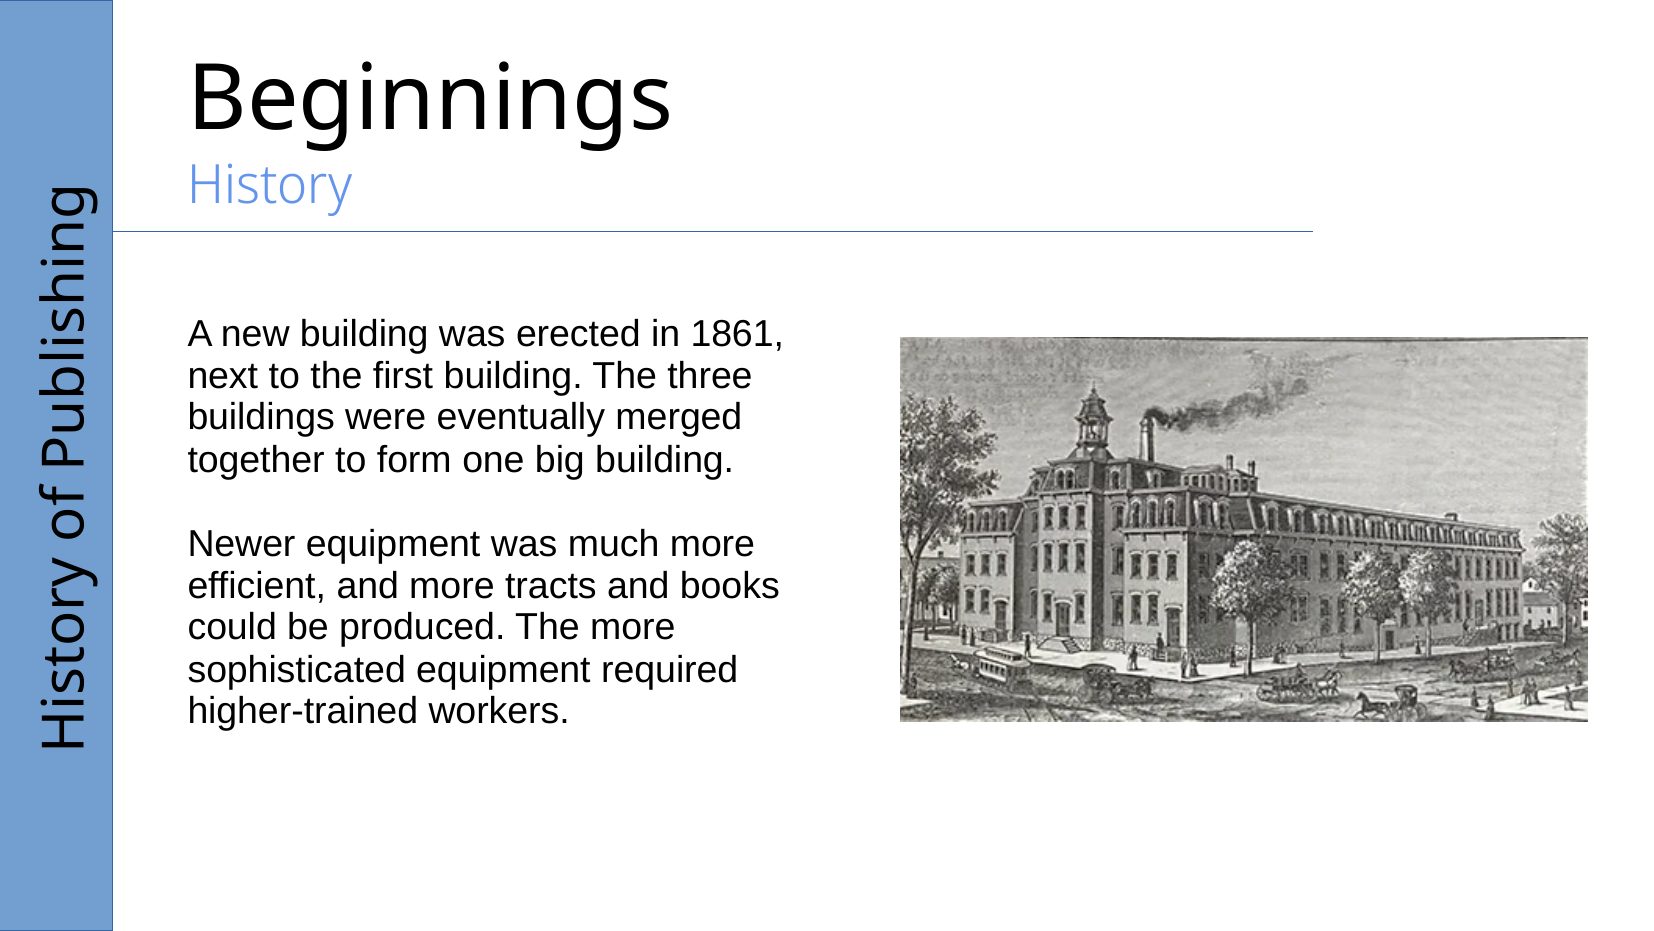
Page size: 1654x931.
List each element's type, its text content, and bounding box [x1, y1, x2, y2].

title Beginnings [187, 33, 1571, 125]
text_box [0, 0, 113, 931]
picture [900, 337, 1588, 722]
text_box History of Publishing [13, 37, 105, 901]
subtitle A new building was erected in 1861, next to the first building. The three buildings were eventually merged together to form one big building. Newer equipment was much more efficient, and more tracts and books could be produced. The more sophisticated equipment required higher-trained workers. [187, 312, 863, 901]
title History [187, 125, 1571, 239]
